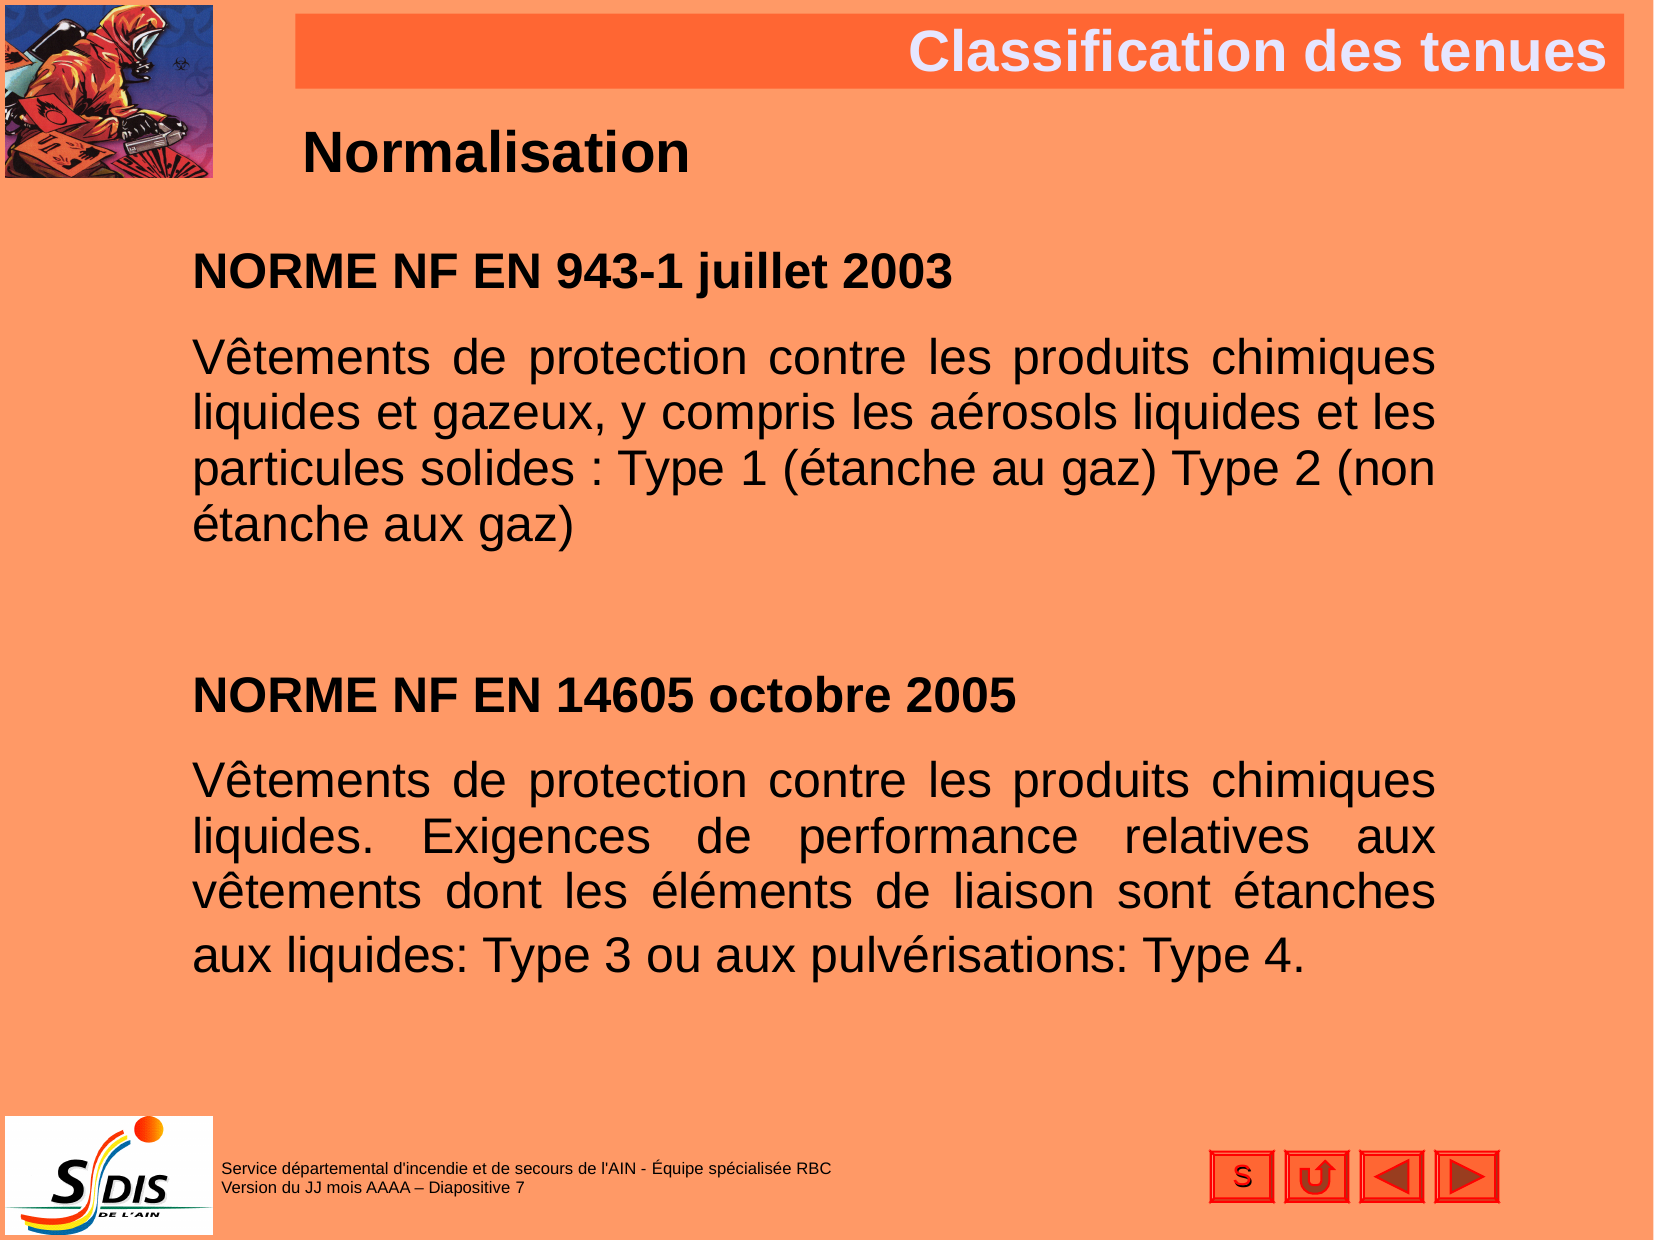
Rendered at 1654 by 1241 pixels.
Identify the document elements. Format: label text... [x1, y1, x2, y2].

text_box Classification des tenues [295, 13, 1625, 89]
list NORME NF EN 943-1 juillet 2003 Vêtements de protection contre les produits chimiques liquides et gazeux, y compris les aérosols liquides et les particules solides : Type 1 (étanche au gaz) Type 2 (non étanche aux gaz) NORME NF EN 14605 octobre 2005 Vêtements de protection contre les produits chimiques liquides. Exigences de performance relatives aux vêtements dont les éléments de liaison sont étanches aux liquides: Type 3 ou aux pulvérisations: Type 4. [177, 236, 1453, 1152]
picture [5, 5, 213, 178]
text_box Normalisation [287, 112, 707, 193]
picture [5, 1116, 213, 1235]
